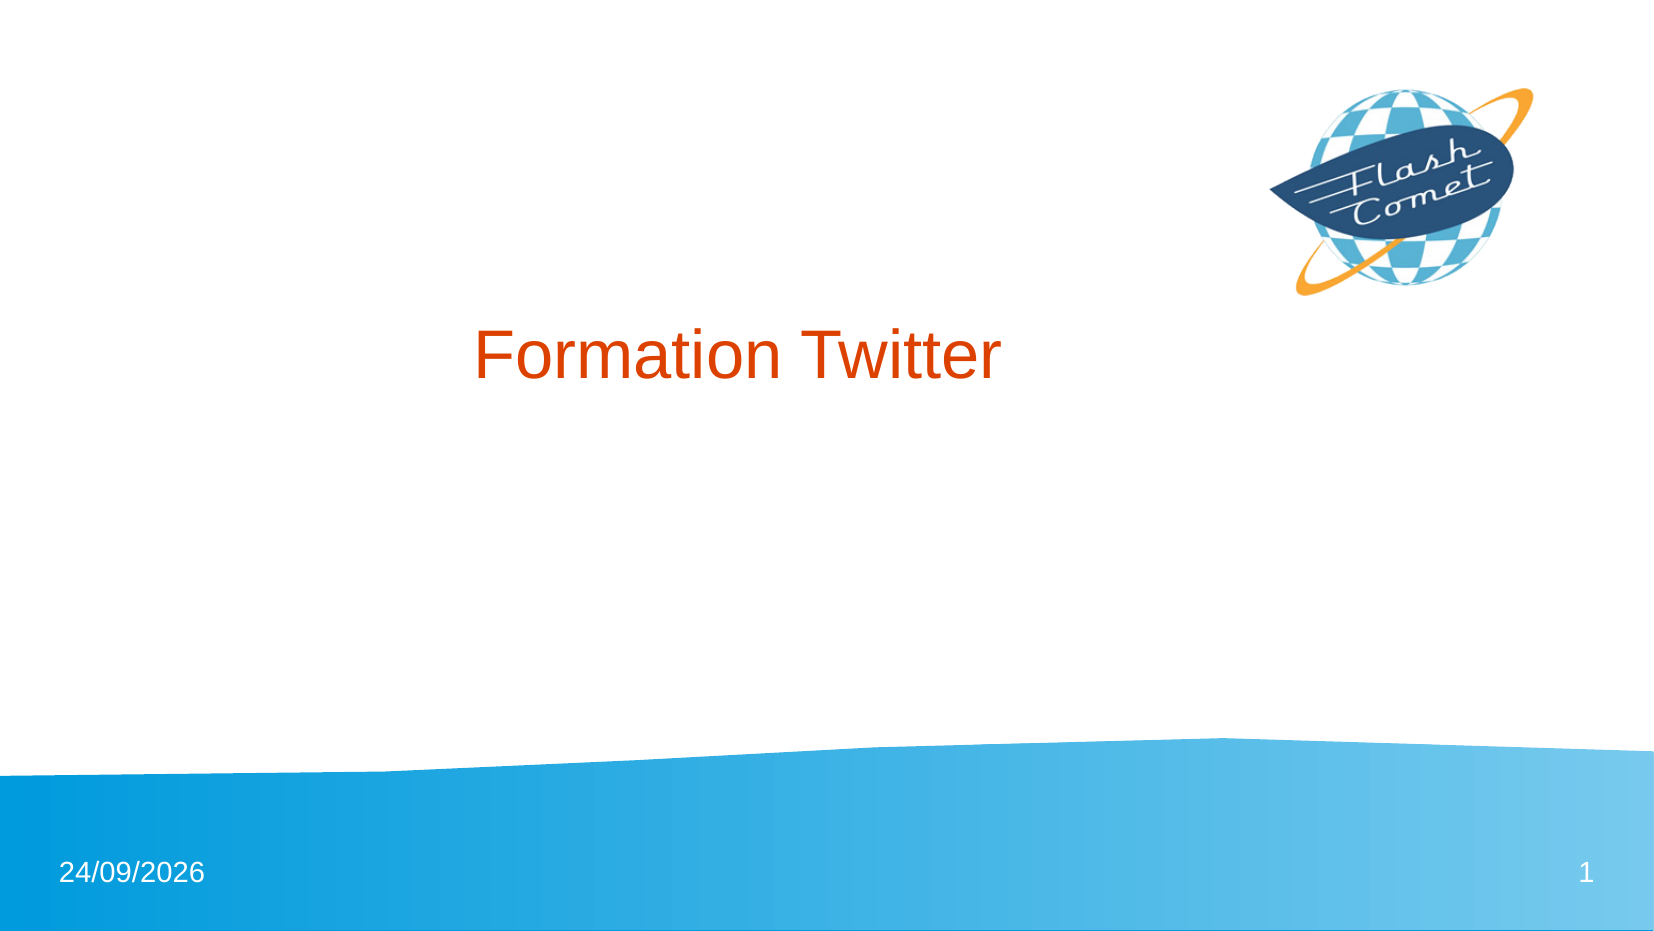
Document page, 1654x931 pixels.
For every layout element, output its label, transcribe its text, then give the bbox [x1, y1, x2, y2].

title Formation Twitter [0, 265, 1477, 443]
picture [1269, 88, 1536, 296]
